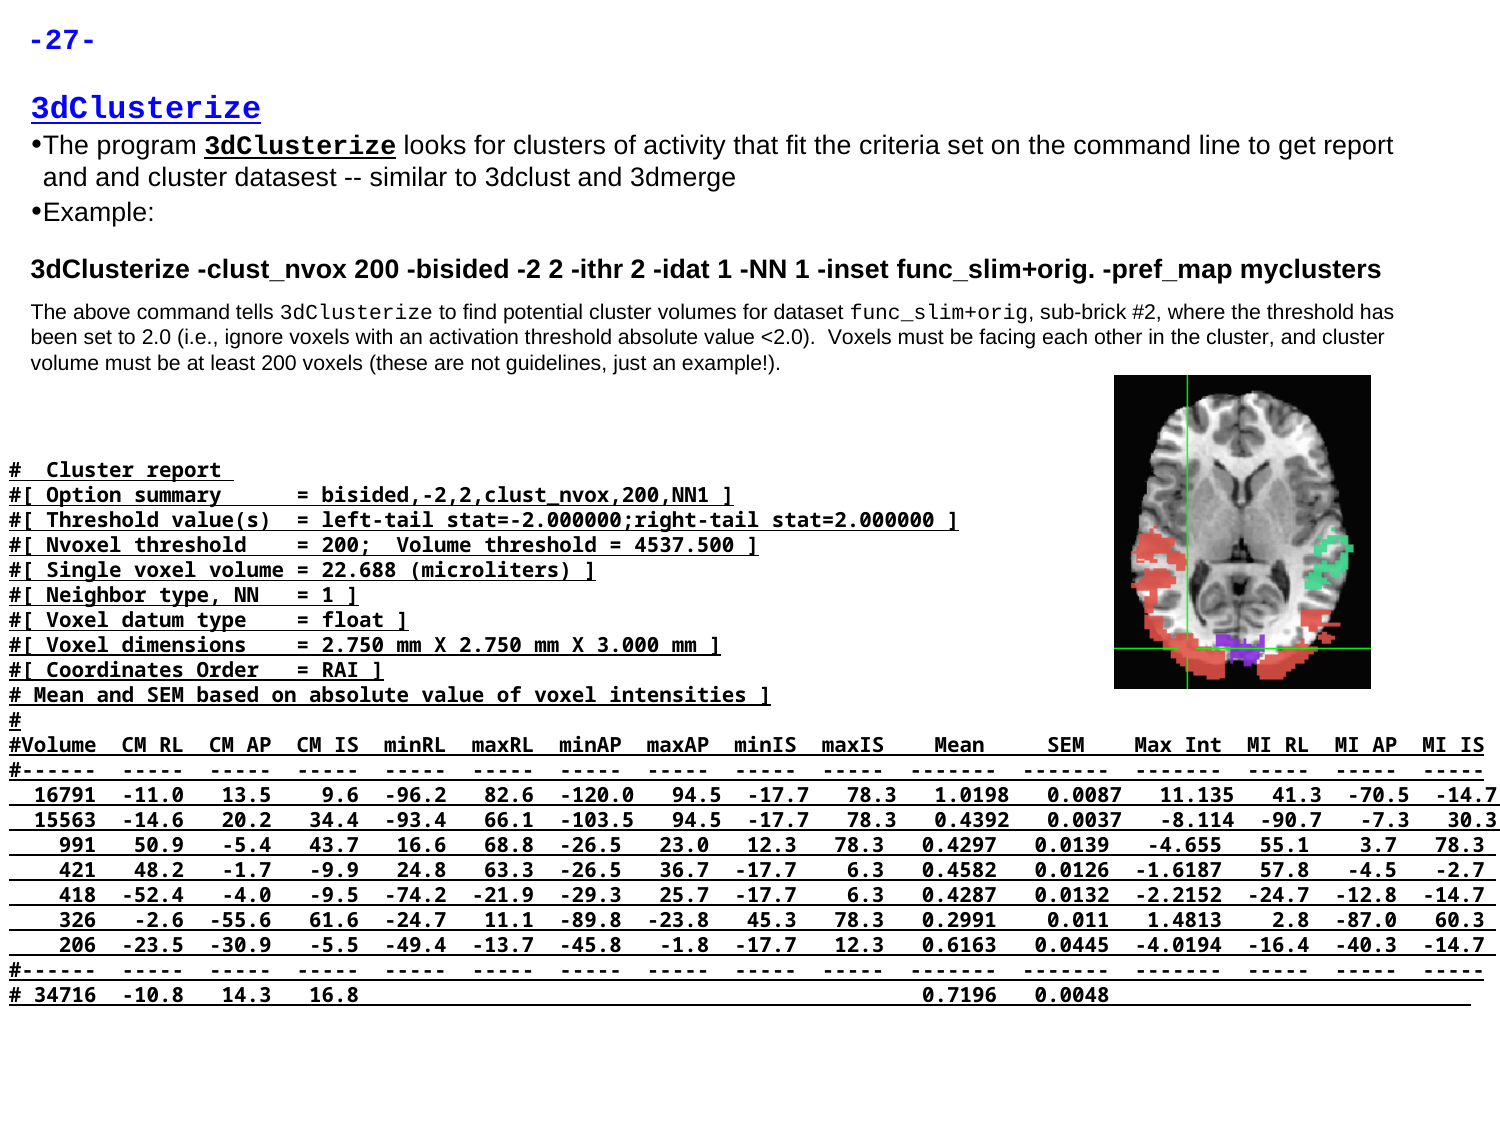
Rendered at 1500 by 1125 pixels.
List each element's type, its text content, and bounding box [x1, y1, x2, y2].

text_box # Cluster report #[ Option summary = bisided,-2,2,clust_nvox,200,NN1 ] #[ Threshold value(s) = left-tail stat=-2.000000;right-tail stat=2.000000 ] #[ Nvoxel threshold = 200; Volume threshold = 4537.500 ] #[ Single voxel volume = 22.688 (microliters) ] #[ Neighbor type, NN = 1 ] #[ Voxel datum type = float ] #[ Voxel dimensions = 2.750 mm X 2.750 mm X 3.000 mm ] #[ Coordinates Order = RAI ] # Mean and SEM based on absolute value of voxel intensities ] # #Volume CM RL CM AP CM IS minRL maxRL minAP maxAP minIS maxIS Mean SEM Max Int MI RL MI AP MI IS #------ ----- ----- ----- ----- ----- ----- ----- ----- ----- ------- ------- ------- ----- ----- ----- 16791 -11.0 13.5 9.6 -96.2 82.6 -120.0 94.5 -17.7 78.3 1.0198 0.0087 11.135 41.3 -70.5 -14.7 15563 -14.6 20.2 34.4 -93.4 66.1 -103.5 94.5 -17.7 78.3 0.4392 0.0037 -8.114 -90.7 -7.3 30.3 991 50.9 -5.4 43.7 16.6 68.8 -26.5 23.0 12.3 78.3 0.4297 0.0139 -4.655 55.1 3.7 78.3 421 48.2 -1.7 -9.9 24.8 63.3 -26.5 36.7 -17.7 6.3 0.4582 0.0126 -1.6187 57.8 -4.5 -2.7 418 -52.4 -4.0 -9.5 -74.2 -21.9 -29.3 25.7 -17.7 6.3 0.4287 0.0132 -2.2152 -24.7 -12.8 -14.7 326 -2.6 -55.6 61.6 -24.7 11.1 -89.8 -23.8 45.3 78.3 0.2991 0.011 1.4813 2.8 -87.0 60.3 206 -23.5 -30.9 -5.5 -49.4 -13.7 -45.8 -1.8 -17.7 12.3 0.6163 0.0445 -4.0194 -16.4 -40.3 -14.7 #------ ----- ----- ----- ----- ----- ----- ----- ----- ----- ------- ------- ------- ----- ----- ----- # 34716 -10.8 14.3 16.8 0.7196 0.0048 [0, 449, 1500, 1068]
list 3dClusterize The program 3dClusterize looks for clusters of activity that fit the criteria set on the command line to get report and and cluster datasest -- similar to 3dclust and 3dmerge Example: 3dClusterize -clust_nvox 200 -bisided -2 2 -ithr 2 -idat 1 -NN 1 -inset func_slim+orig. -pref_map myclusters The above command tells 3dClusterize to find potential cluster volumes for dataset func_slim+orig, sub-brick #2, where the threshold has been set to 2.0 (i.e., ignore voxels with an activation threshold absolute value <2.0). Voxels must be facing each other in the cluster, and cluster volume must be at least 200 voxels (these are not guidelines, just an example!). [15, 79, 1441, 389]
picture [1114, 375, 1371, 689]
